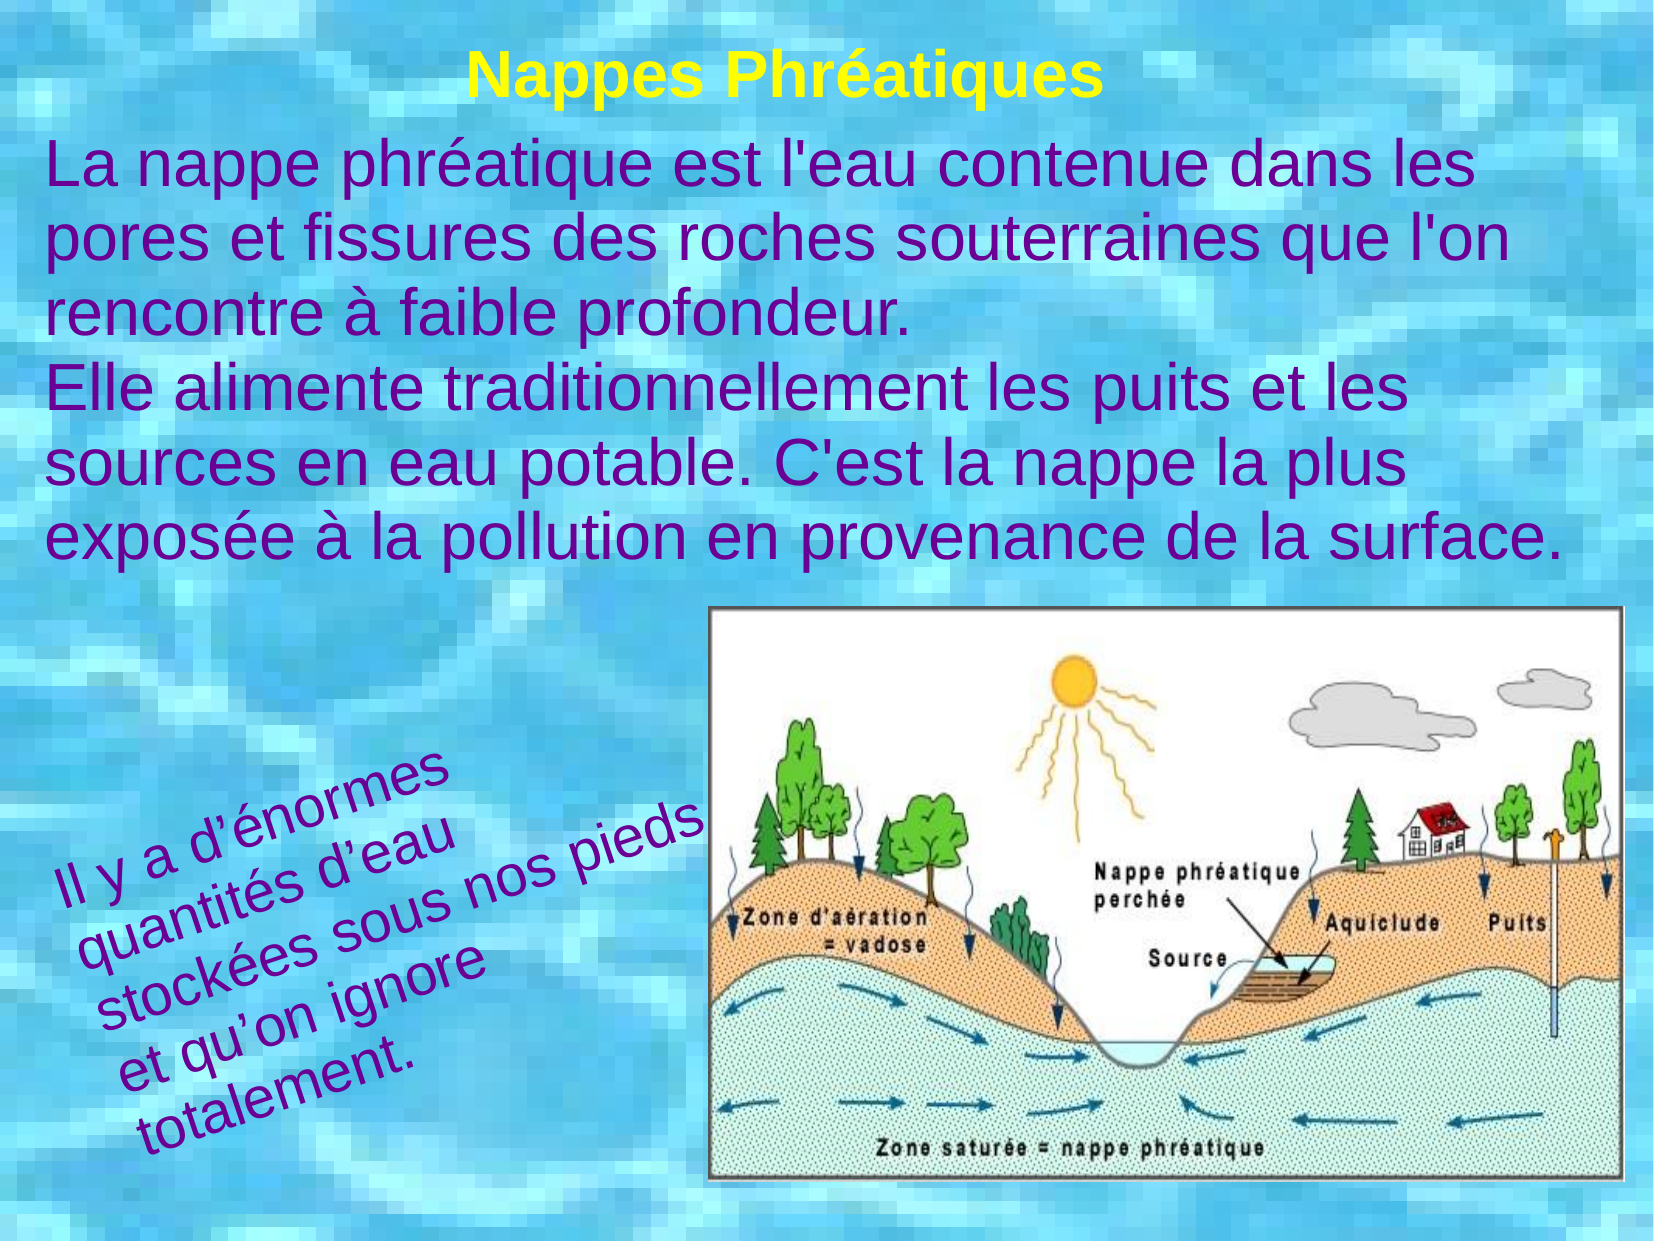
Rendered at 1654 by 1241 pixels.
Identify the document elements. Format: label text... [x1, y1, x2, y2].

picture [0, 0, 1654, 1241]
text_box Il y a d’énormes quantités d’eau stockées sous nos pieds et qu’on ignore totalement. [29, 646, 708, 1182]
text_box [118, 991, 1506, 1241]
text_box La nappe phréatique est l'eau contenue dans les pores et fissures des roches souterraines que l'on rencontre à faible profondeur. Elle alimente traditionnellement les puits et les sources en eau potable. C'est la nappe la plus exposée à la pollution en provenance de la surface. [29, 118, 1625, 621]
text_box Nappes Phréatiques [177, 29, 1388, 118]
text_box [118, 621, 708, 828]
